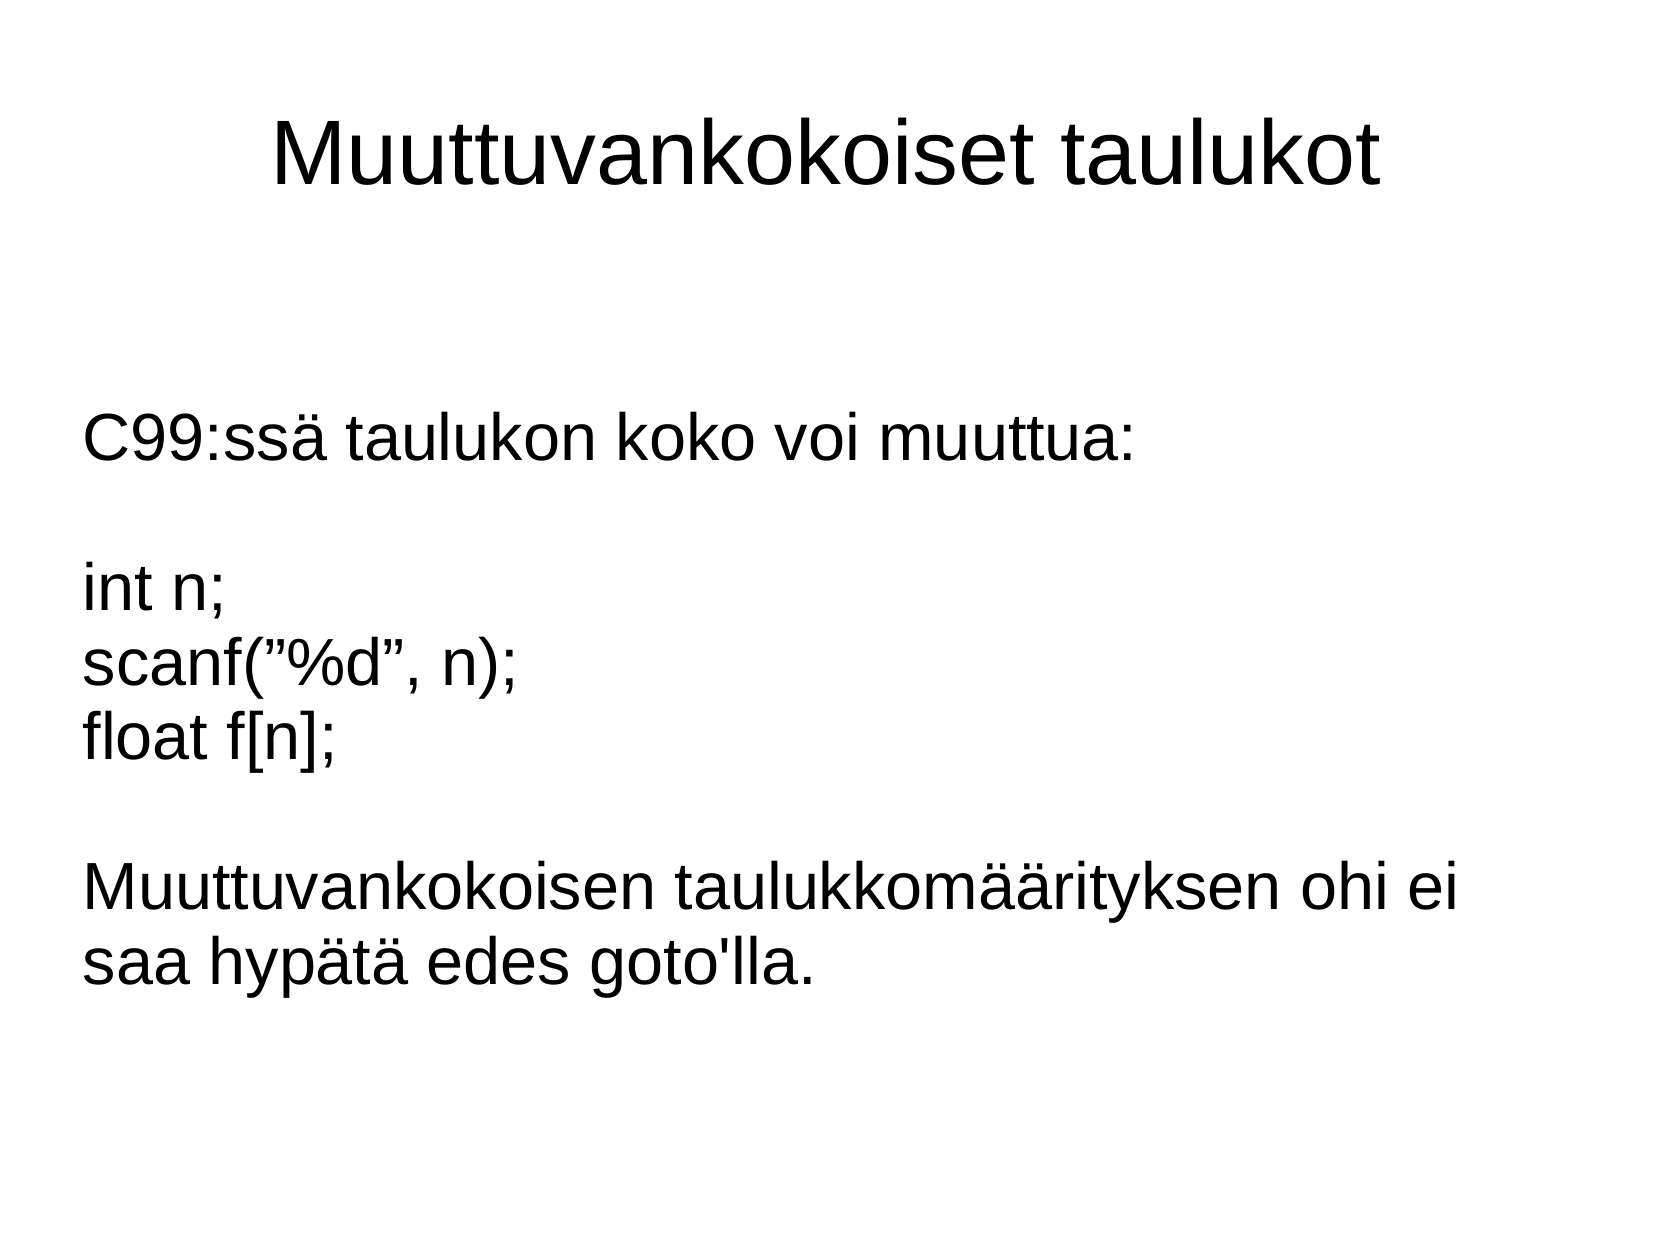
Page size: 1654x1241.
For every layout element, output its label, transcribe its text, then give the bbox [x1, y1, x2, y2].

subtitle C99:ssä taulukon koko voi muuttua: int n; scanf(”%d”, n); float f[n]; Muuttuvankokoisen taulukkomäärityksen ohi ei saa hypätä edes goto'lla. [82, 297, 1571, 1102]
title Muuttuvankokoiset taulukot [82, 56, 1571, 250]
